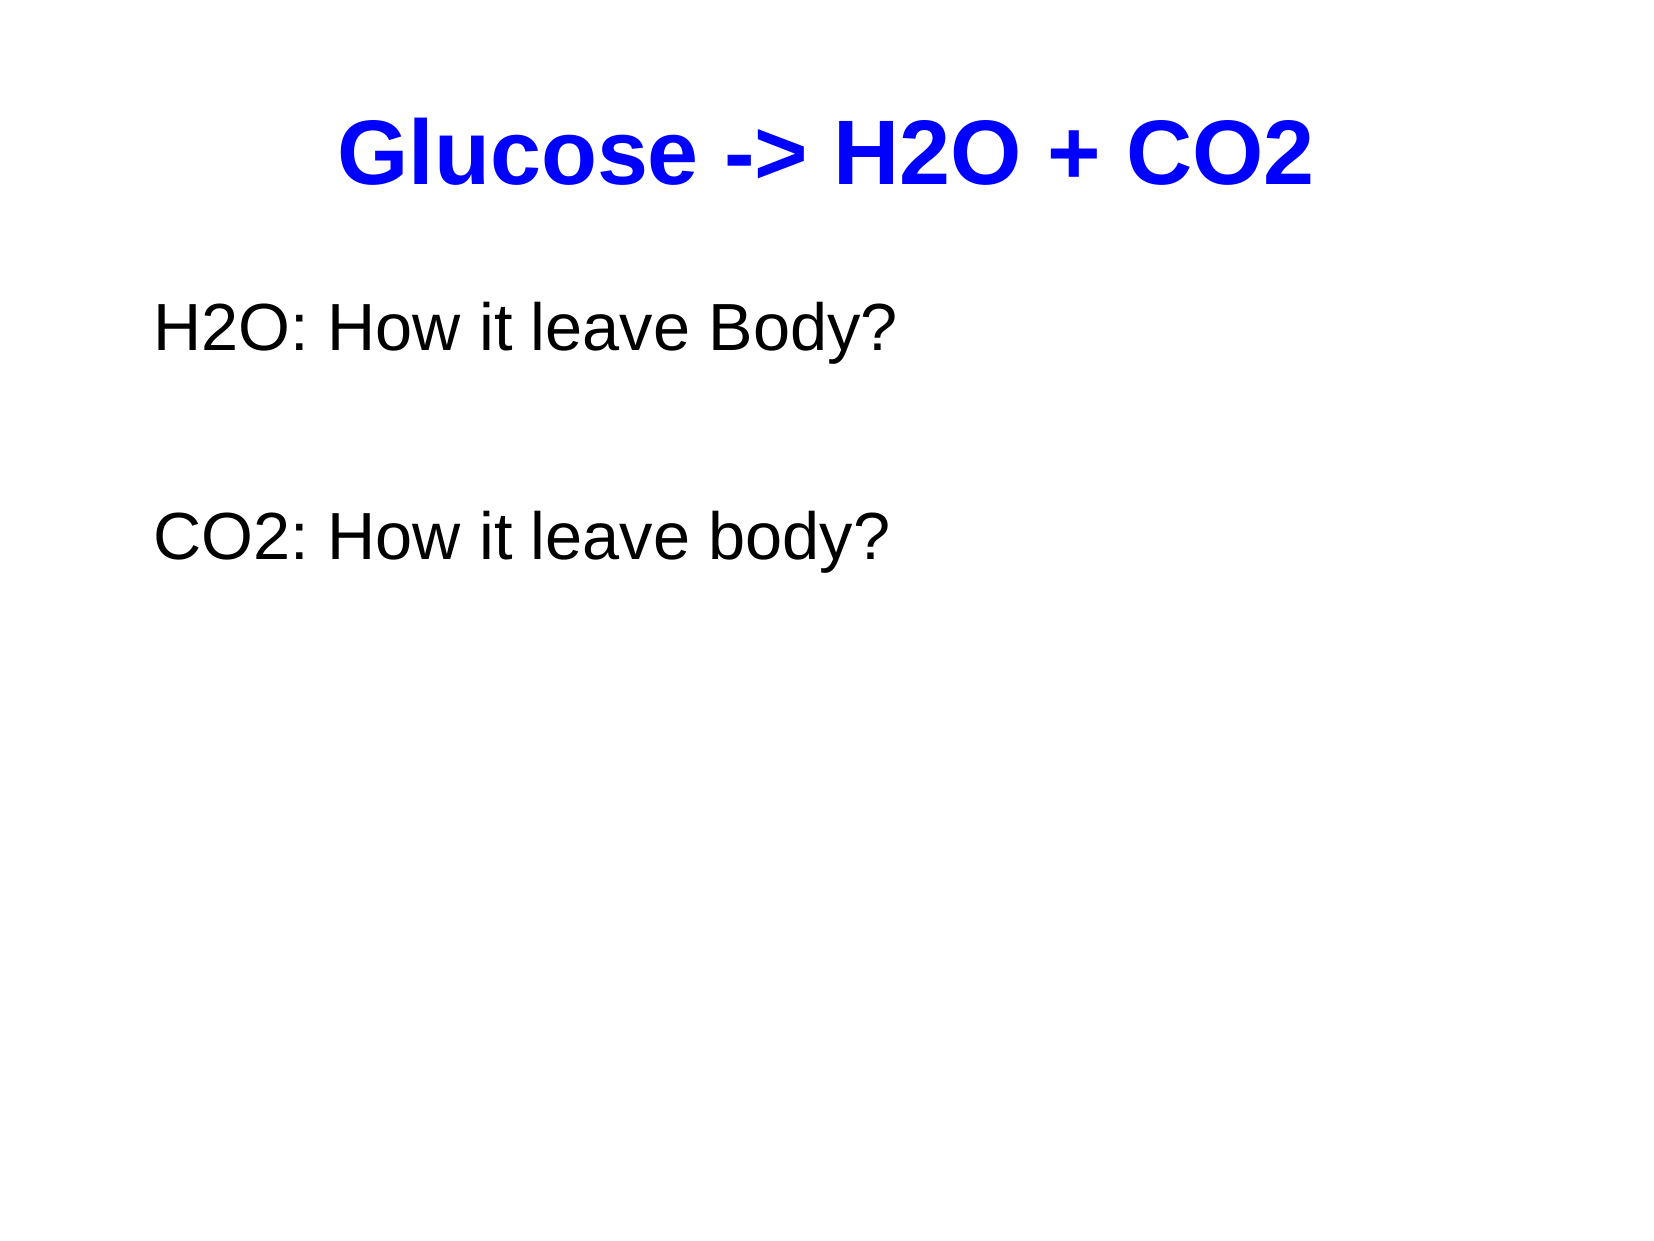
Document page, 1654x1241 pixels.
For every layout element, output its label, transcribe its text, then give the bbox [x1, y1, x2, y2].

list H2O: How it leave Body? CO2: How it leave body? [82, 290, 1538, 1010]
title Glucose -> H2O + CO2 [82, 49, 1571, 257]
